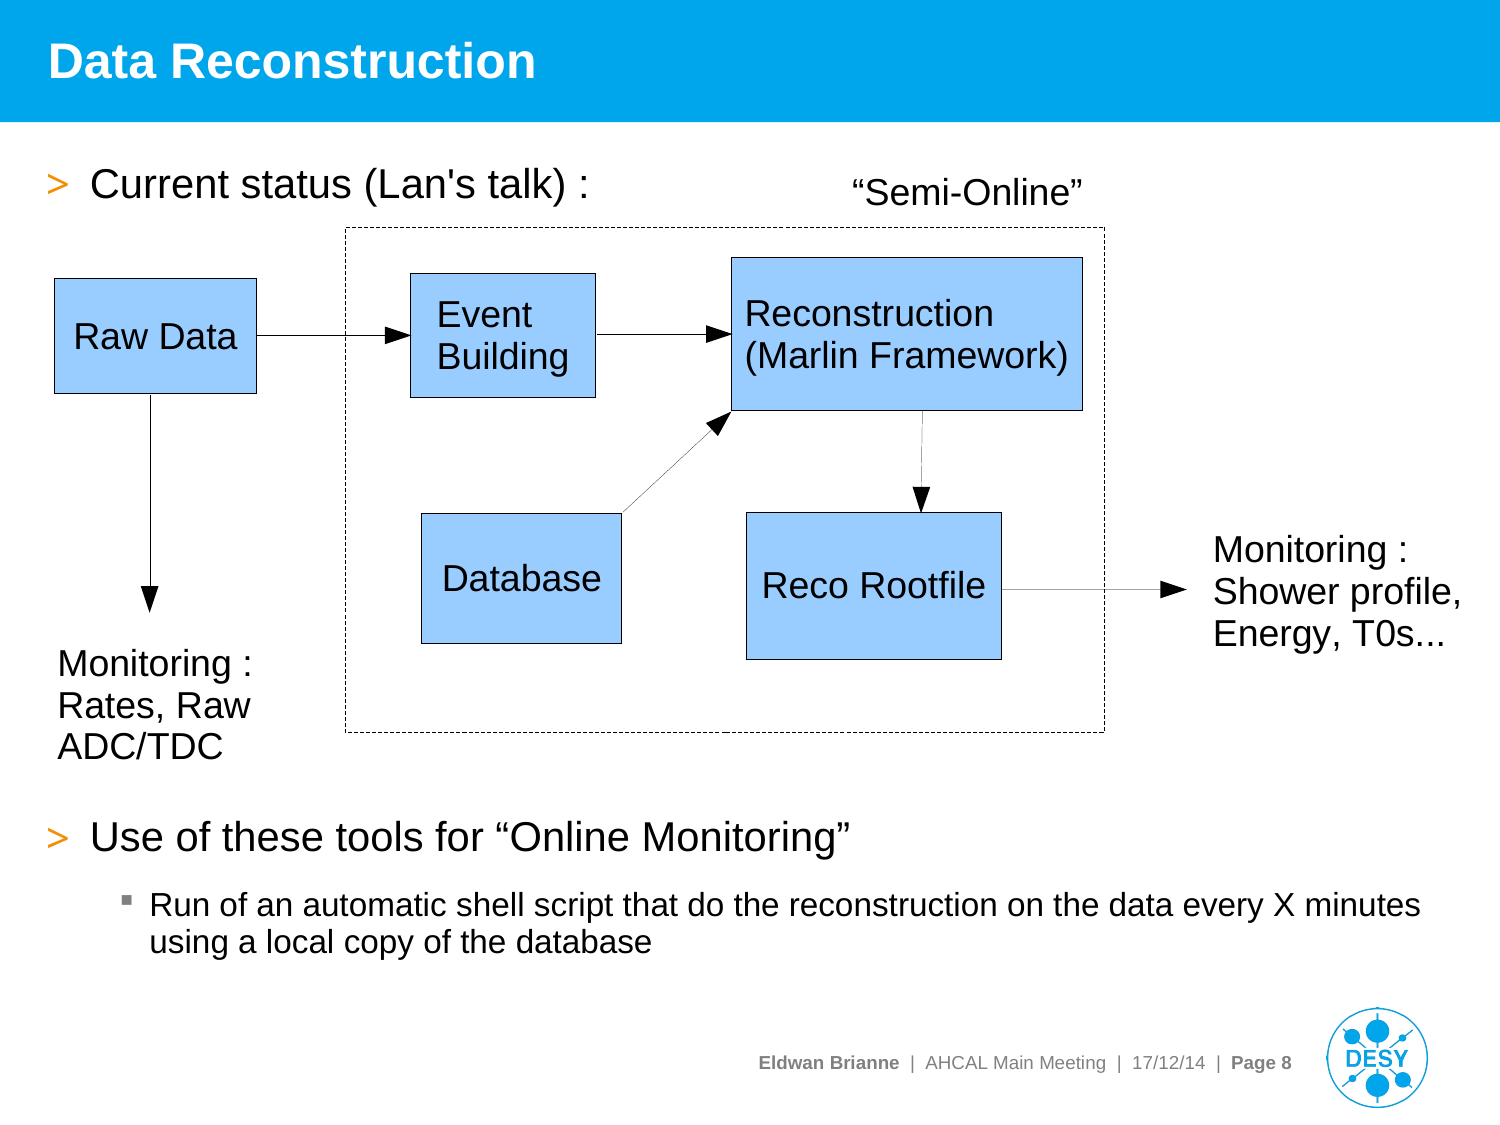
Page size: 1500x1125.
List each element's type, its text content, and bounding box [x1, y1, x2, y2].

text_box Reco Rootfile [746, 512, 1002, 660]
text_box Monitoring : Rates, Raw ADC/TDC [42, 634, 286, 776]
text_box “Semi-Online” [837, 163, 1099, 221]
title Data Reconstruction [47, 16, 1446, 107]
text_box Raw Data [54, 278, 257, 394]
text_box Monitoring : Shower profile, Energy, T0s... [1198, 521, 1489, 663]
text_box Event Building [410, 273, 596, 398]
picture [1326, 1007, 1428, 1108]
text_box Reconstruction (Marlin Framework) [731, 257, 1083, 411]
list Current status (Lan's talk) : Use of these tools for “Online Monitoring” Run of an automatic shell script that do the reconstruction on the data every X minutes using a local copy of the database [46, 160, 1444, 975]
text_box Database [421, 513, 622, 644]
